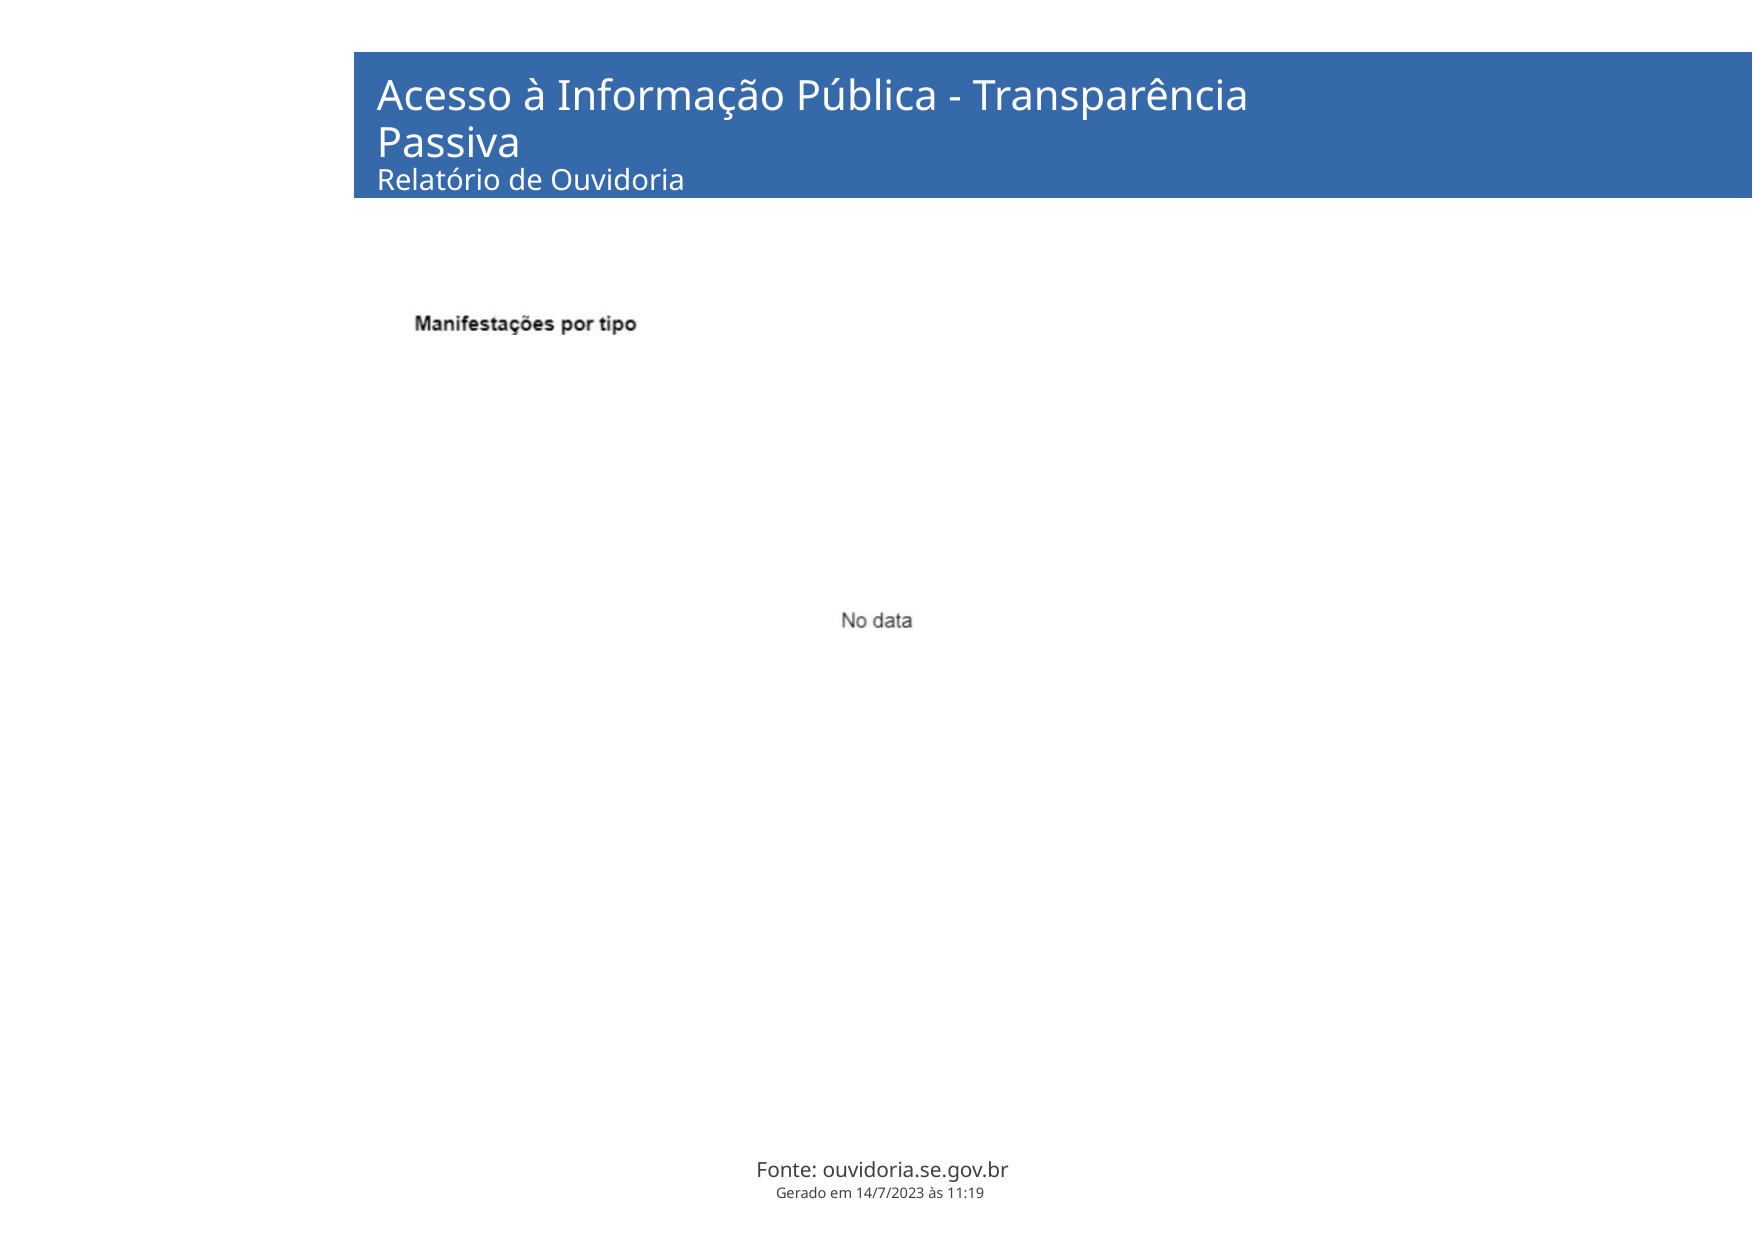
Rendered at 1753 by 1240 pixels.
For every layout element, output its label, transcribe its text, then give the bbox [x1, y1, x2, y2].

text_box [155, 211, 1599, 1028]
text_box Fonte: ouvidoria.se.gov.br Gerado em 14/7/2023 às 11:19 [756, 1158, 1023, 1202]
text_box Acesso à Informação Pública - Transparência Passiva Relatório de Ouvidoria SETUR - Janeiro a Janeiro de 2023 [376, 72, 1403, 228]
text_box [354, 52, 1752, 198]
